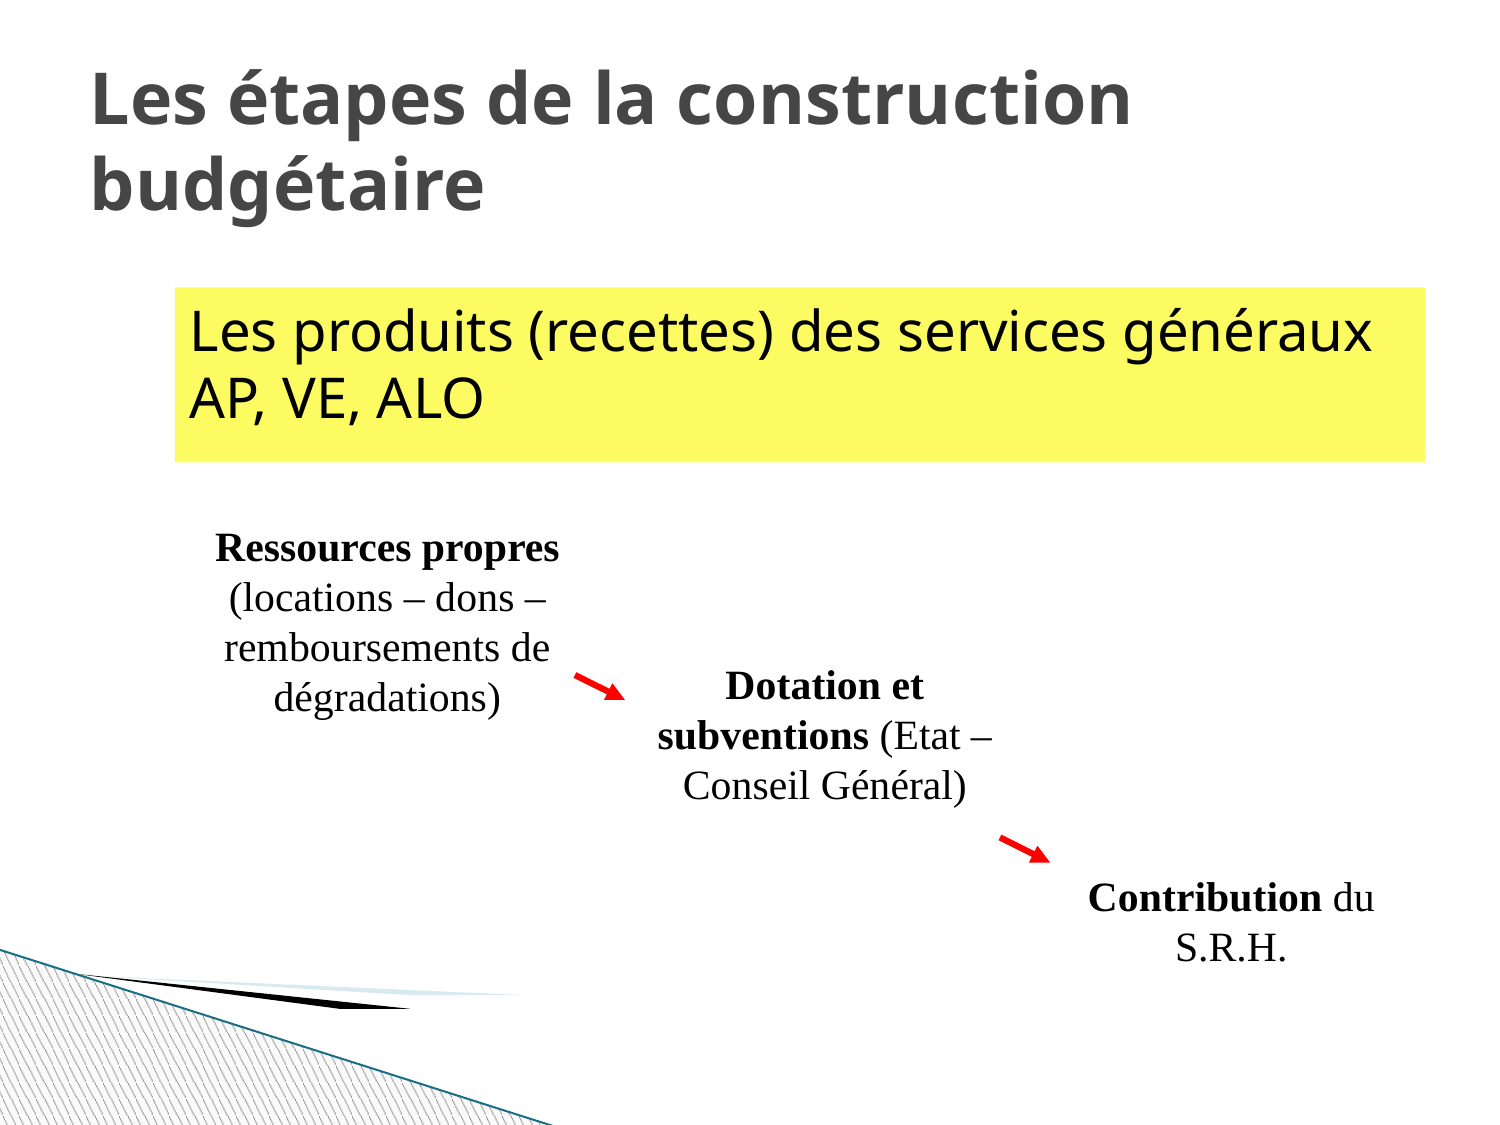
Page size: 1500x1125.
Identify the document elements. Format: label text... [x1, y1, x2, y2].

picture [0, 952, 543, 1125]
text_box Dotation et subventions (Etat – Conseil Général) [624, 650, 1025, 815]
text_box Contribution du S.R.H. [1025, 862, 1438, 978]
list Les produits (recettes) des services généraux AP, VE, ALO [174, 287, 1425, 463]
title Les étapes de la construction budgétaire [75, 45, 1425, 233]
text_box Ressources propres (locations – dons – remboursements de dégradations) [187, 512, 588, 728]
